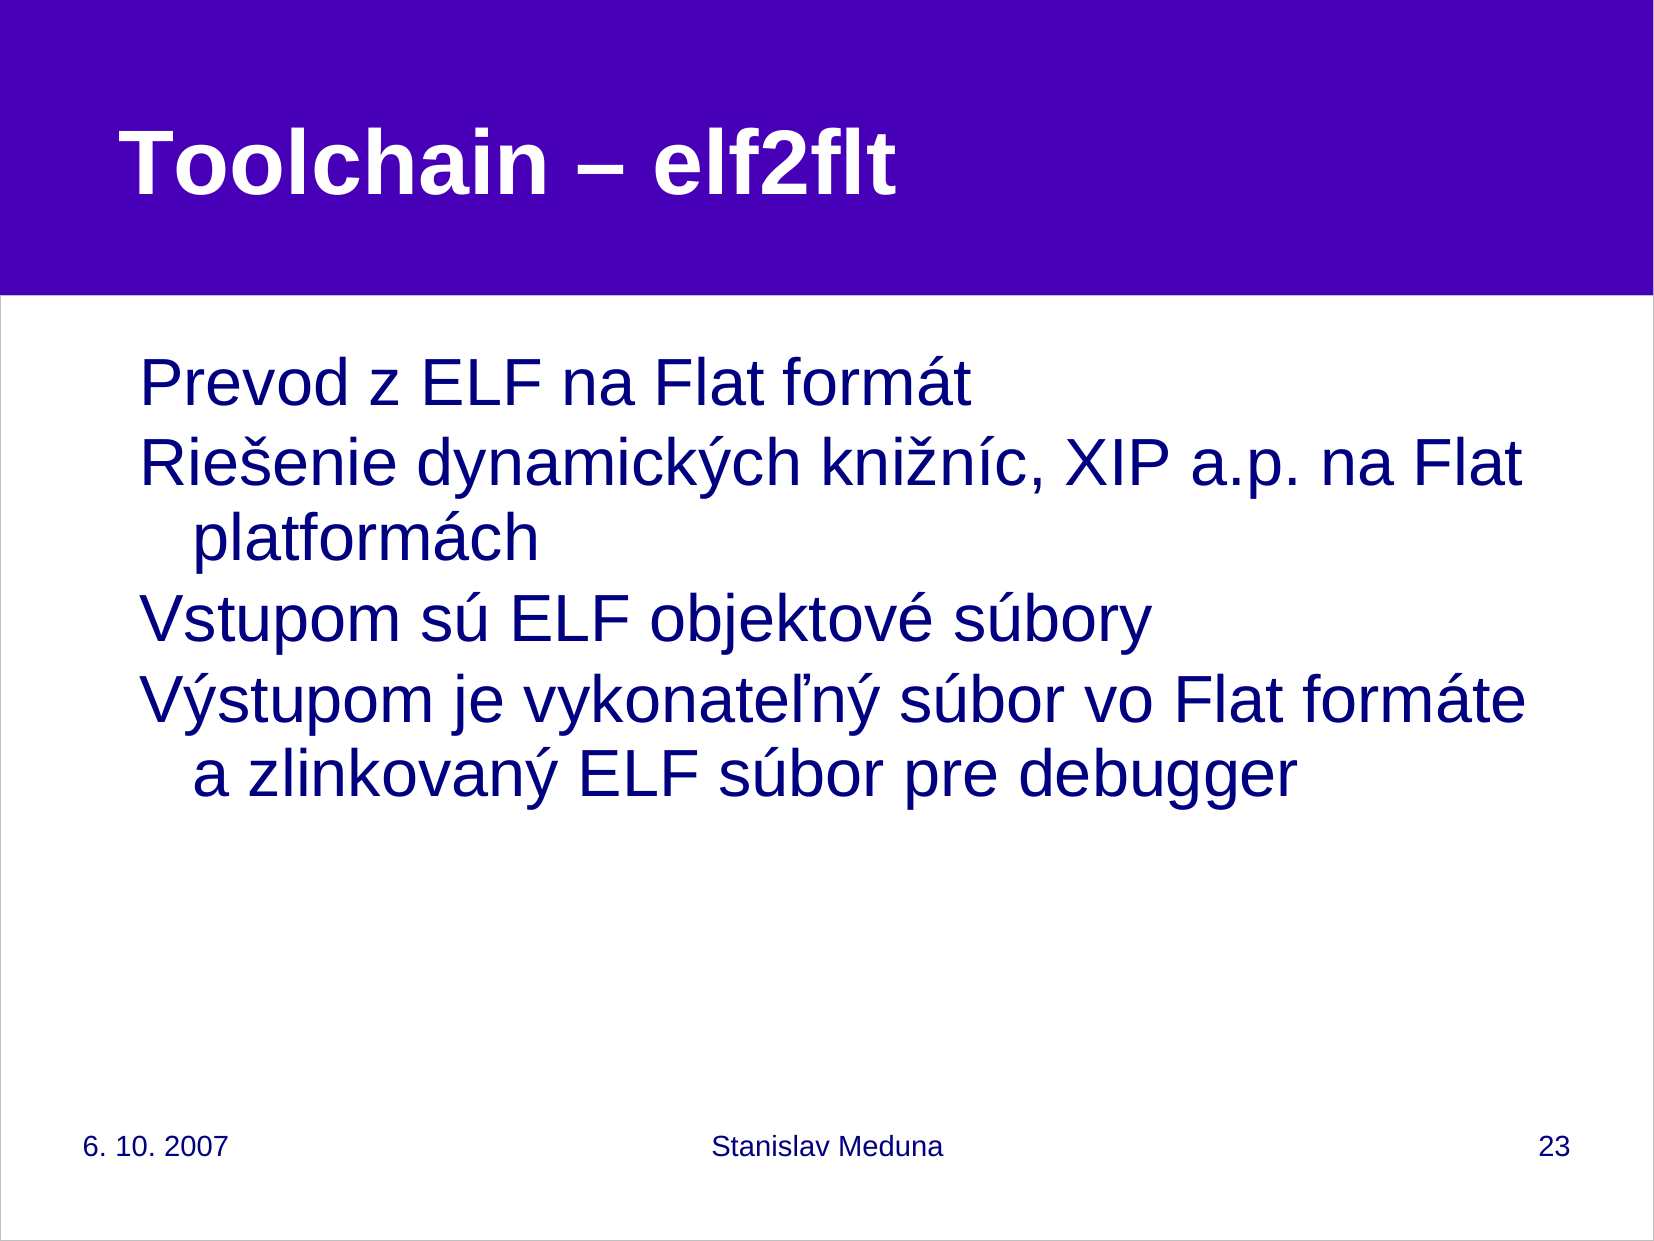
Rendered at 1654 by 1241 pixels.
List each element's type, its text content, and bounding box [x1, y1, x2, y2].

title Toolchain – elf2flt [118, 66, 1595, 259]
list Prevod z ELF na Flat formát Riešenie dynamických knižníc, XIP a.p. na Flat platformách Vstupom sú ELF objektové súbory Výstupom je vykonateľný súbor vo Flat formáte a zlinkovaný ELF súbor pre debugger [121, 344, 1534, 1112]
